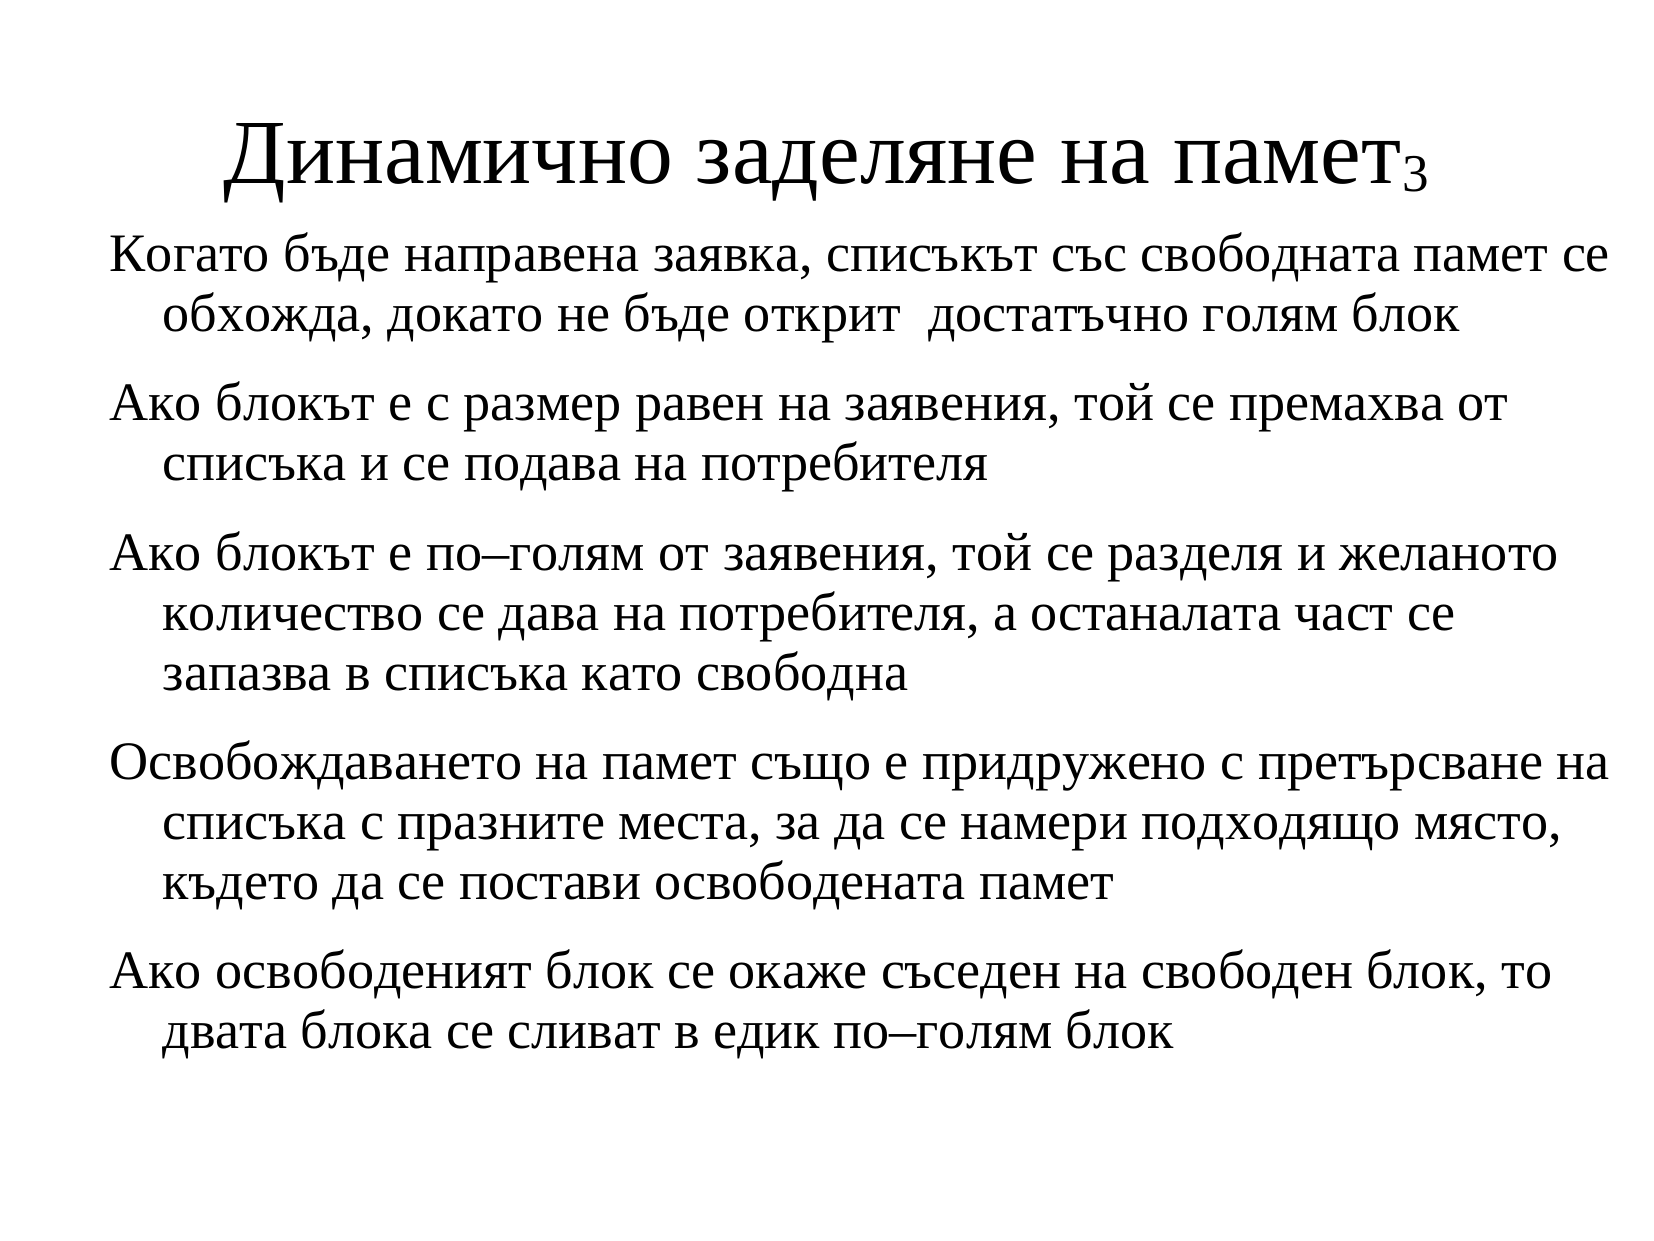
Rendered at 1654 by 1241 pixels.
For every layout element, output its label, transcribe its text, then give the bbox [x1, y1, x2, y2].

title Динамично заделяне на памет3 [82, 49, 1571, 257]
list Когато бъде направена заявка, списъкът със свободната памет се обхожда, докато не бъде открит достатъчно голям блок Ако блокът е с размер равен на заявения, той се премахва от списъка и се подава на потребителя Ако блокът е по–голям от заявения, той се разделя и желаното количество се дава на потребителя, а останалата част се запазва в списъка като свободна Освобождаването на памет също е придружено с претърсване на списъка с празните места, за да се намери подходящо място, където да се постави освободената памет Ако освободеният блок се окаже съседен на свободен блок, то двата блока се сливат в едик по–голям блок [91, 222, 1630, 1073]
